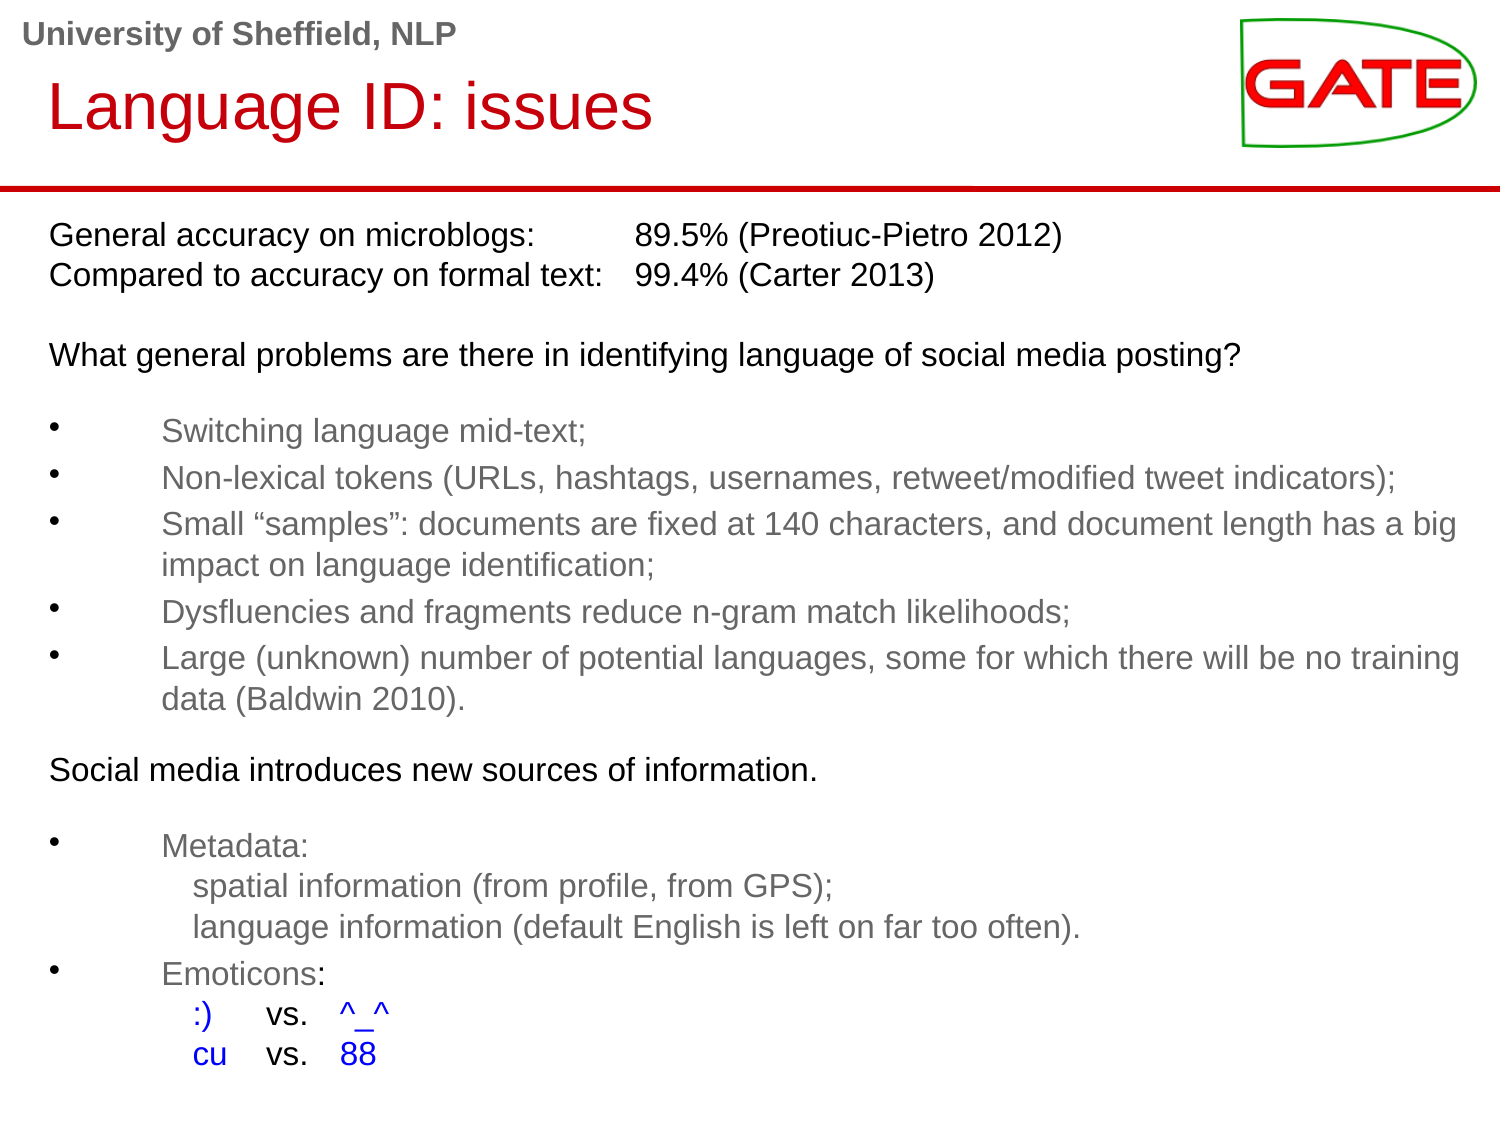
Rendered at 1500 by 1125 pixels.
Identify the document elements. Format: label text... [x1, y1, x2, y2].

text_box Language ID: issues [47, 47, 1267, 168]
picture [1240, 18, 1477, 148]
text_box General accuracy on microblogs: 89.5% (Preotiuc-Pietro 2012) Compared to accuracy on formal text: 99.4% (Carter 2013) What general problems are there in identifying language of social media posting? Switching language mid-text; Non-lexical tokens (URLs, hashtags, usernames, retweet/modified tweet indicators); Small “samples”: documents are fixed at 140 characters, and document length has a big impact on language identification; Dysfluencies and fragments reduce n-gram match likelihoods; Large (unknown) number of potential languages, some for which there will be no training data (Baldwin 2010). Social media introduces new sources of information. Metadata: spatial information (from profile, from GPS); language information (default English is left on far too often). Emoticons: :) vs. ^_^ cu vs. 88 [47, 212, 1500, 1064]
